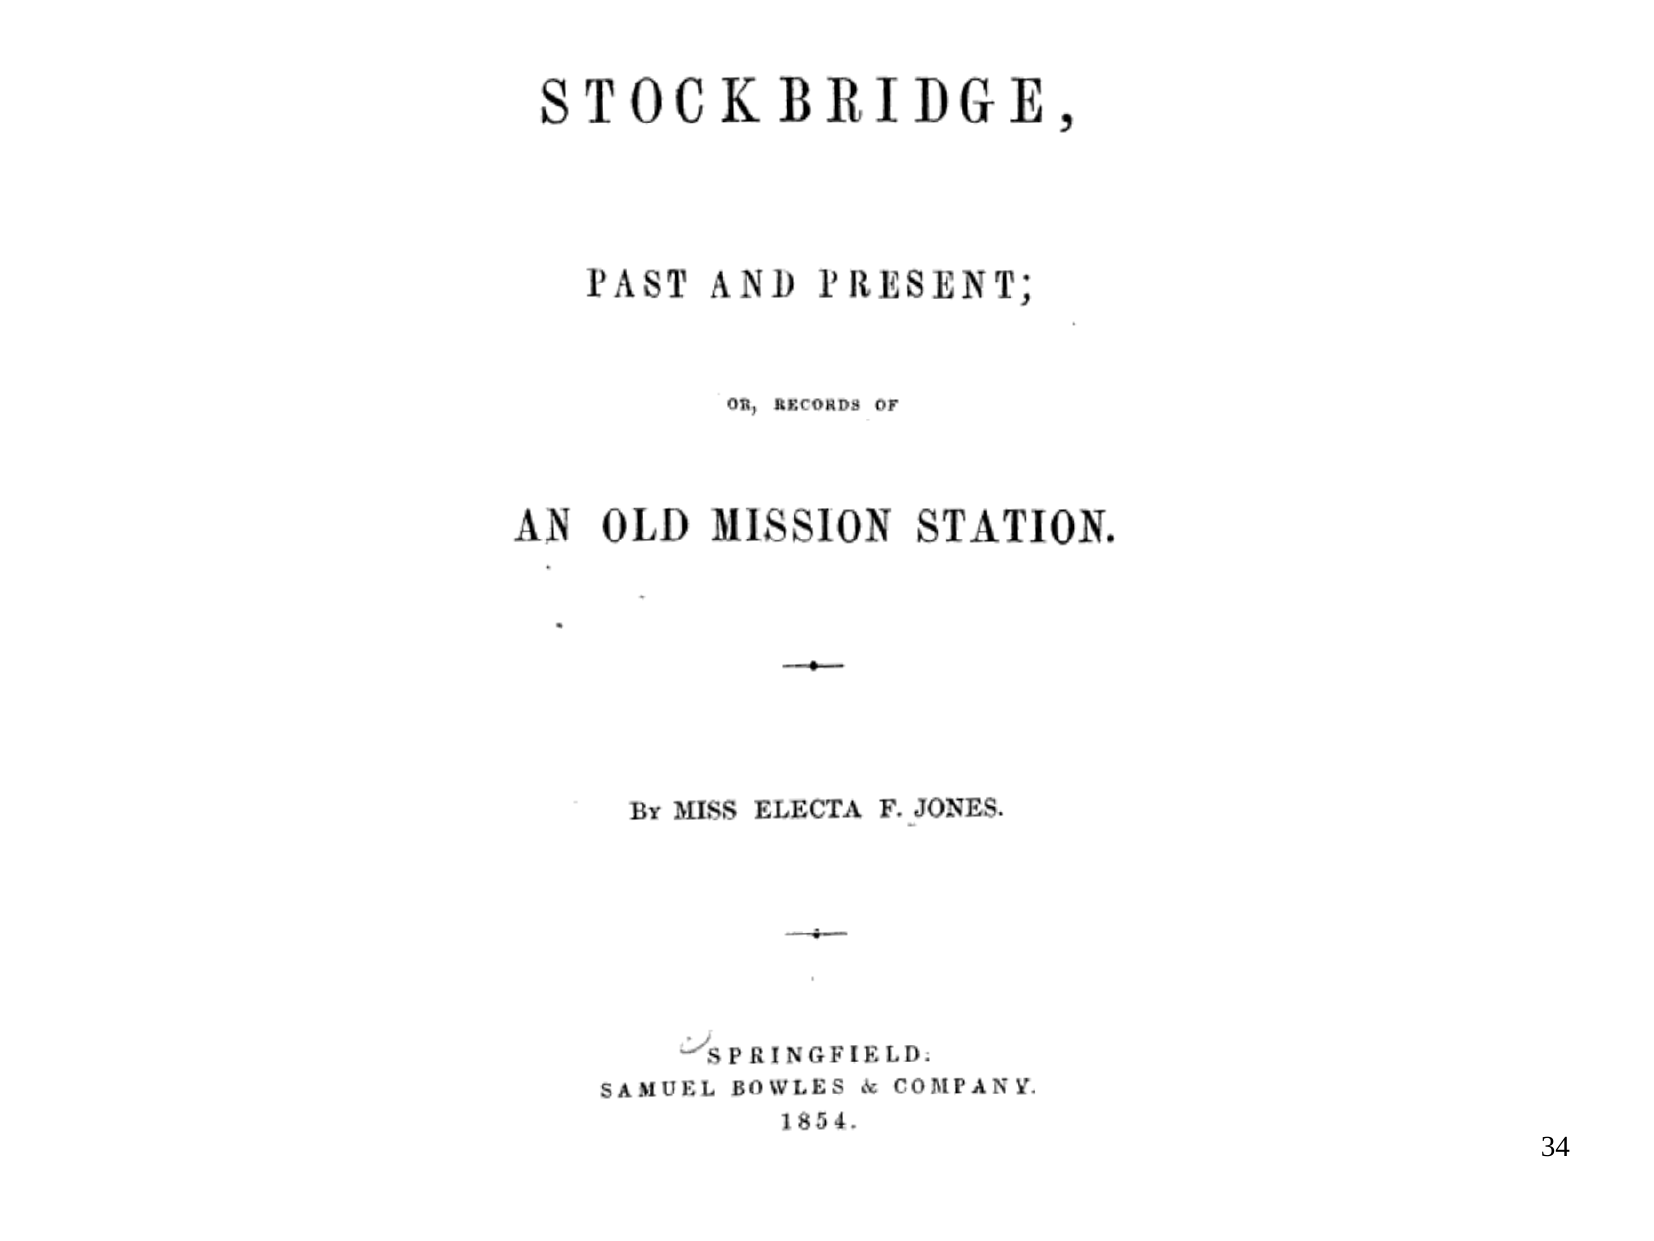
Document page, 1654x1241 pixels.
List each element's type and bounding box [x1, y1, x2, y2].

picture [482, 26, 1171, 1174]
